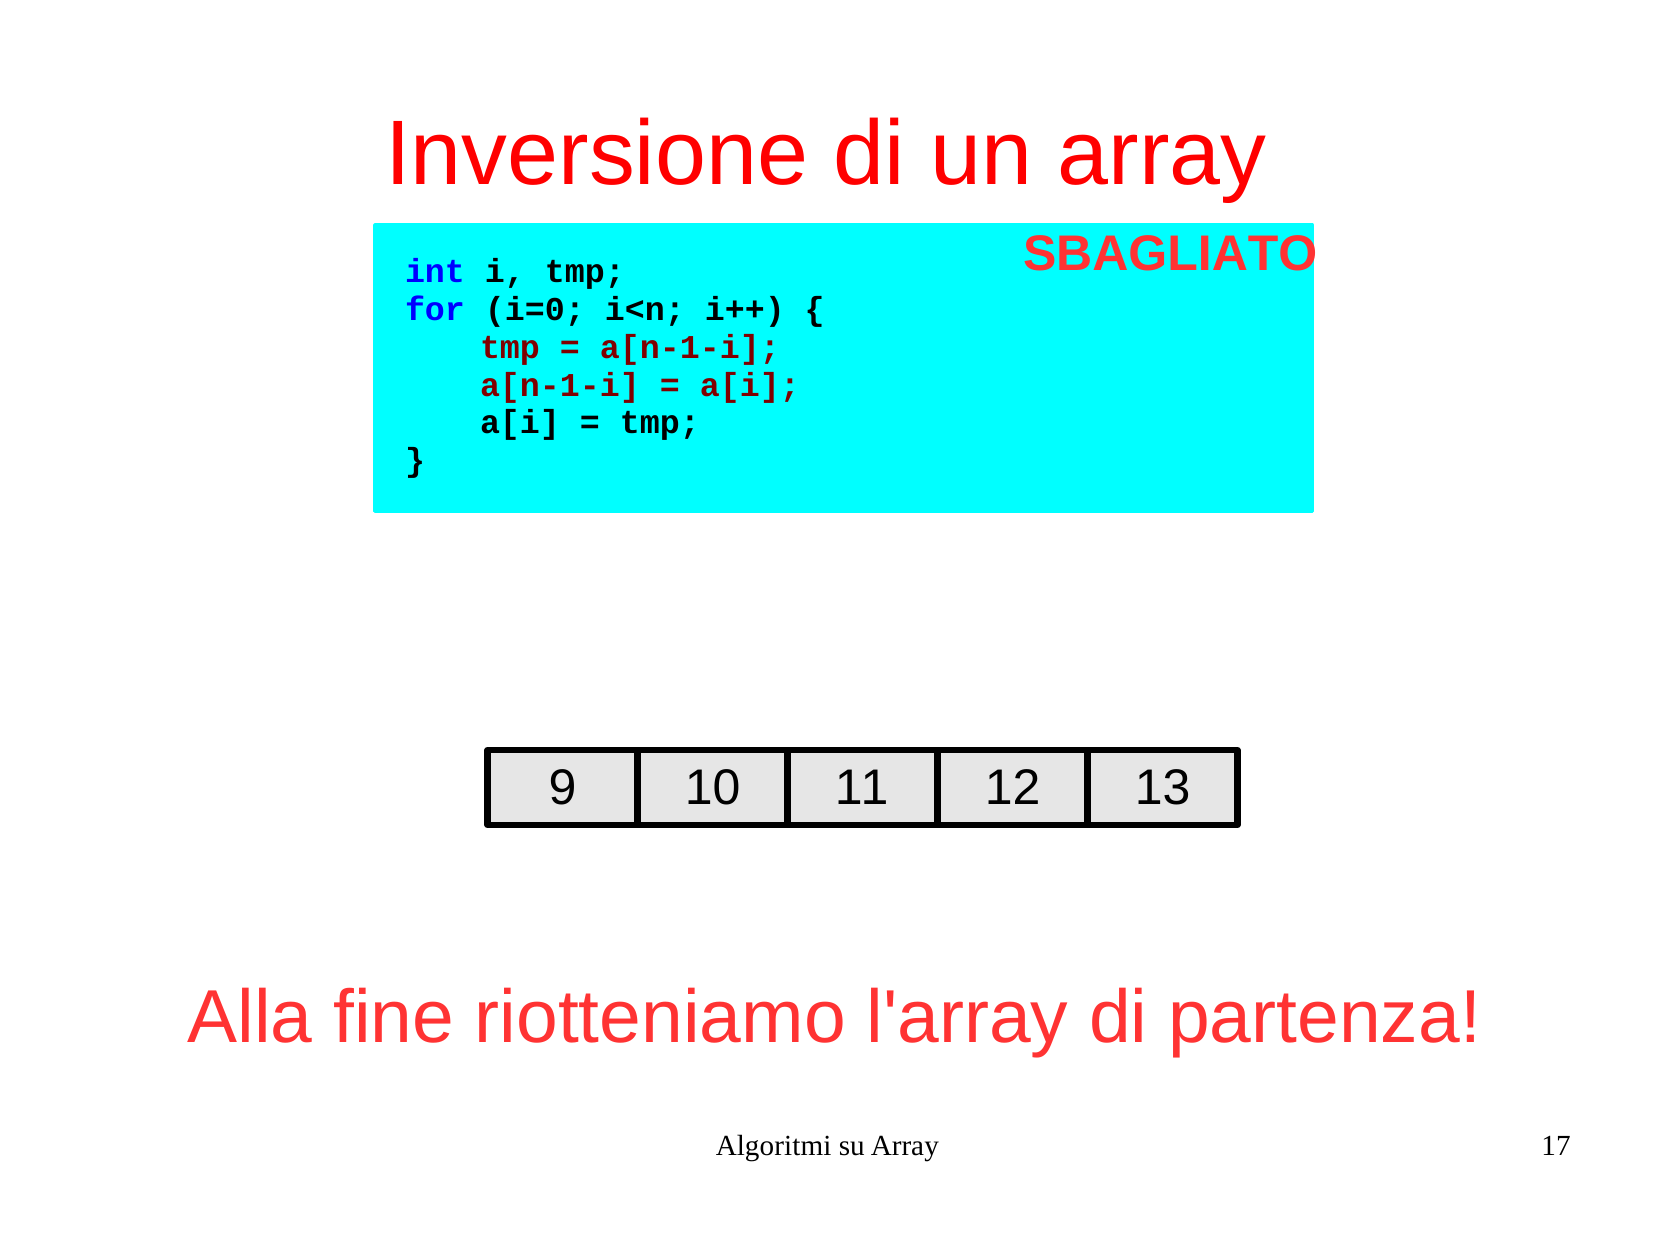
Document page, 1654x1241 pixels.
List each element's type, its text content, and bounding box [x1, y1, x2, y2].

title Inversione di un array [82, 49, 1571, 257]
text_box 11 [787, 750, 937, 826]
text_box 9 [487, 750, 638, 826]
text_box SBAGLIATO [1023, 225, 1318, 281]
text_box int i, tmp; for (i=0; i<n; i++) { tmp = a[n-1-i]; a[n-1-i] = a[i]; a[i] = tmp; } [375, 225, 1313, 512]
text_box 13 [1088, 750, 1238, 826]
text_box Alla fine riotteniamo l'array di partenza! [187, 975, 1501, 1060]
text_box 10 [638, 750, 787, 826]
text_box 12 [937, 750, 1088, 826]
